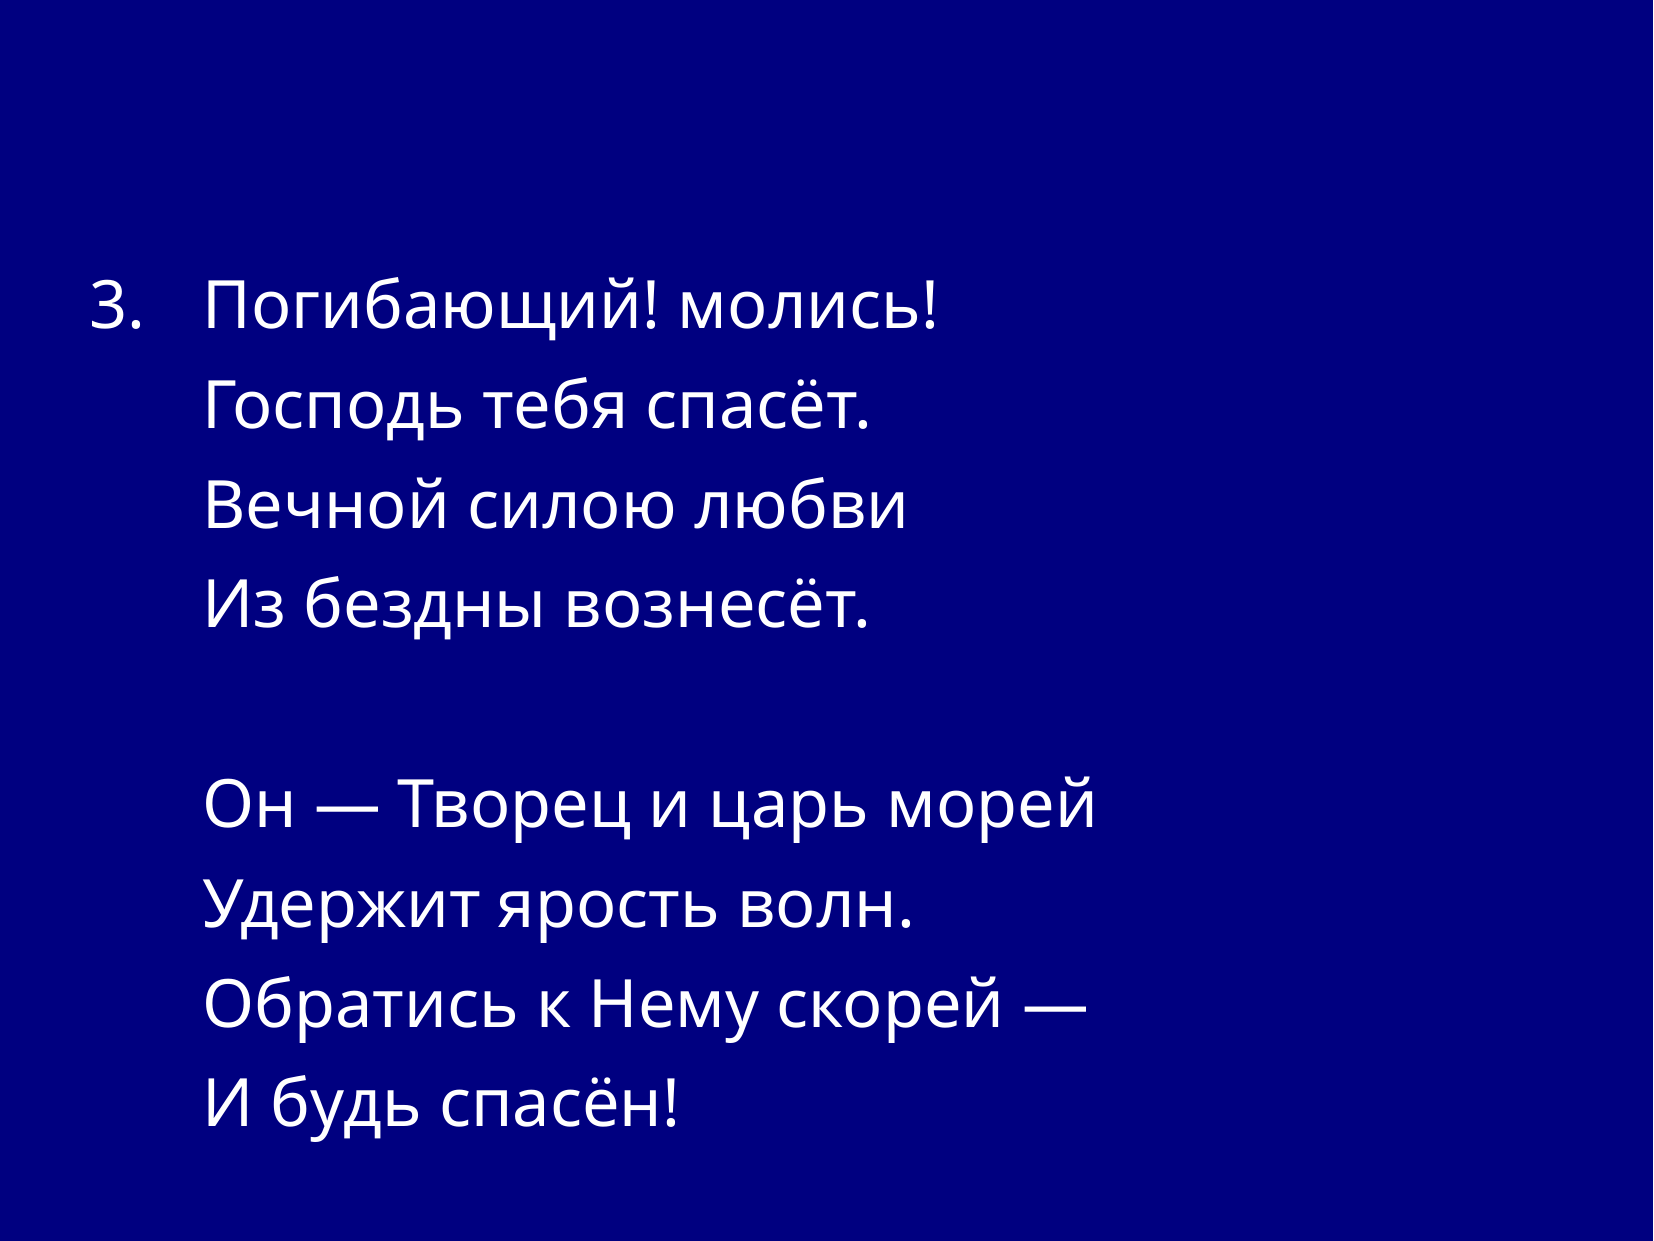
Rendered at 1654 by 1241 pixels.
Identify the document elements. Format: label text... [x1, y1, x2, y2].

text_box 3. Погибающий! молись! Господь тебя спасёт. Вечной силою любви Из бездны вознесёт. Он — Творец и царь морей Удержит ярость волн. Обратись к Нему скорей — И будь спасён! [75, 150, 1576, 1163]
